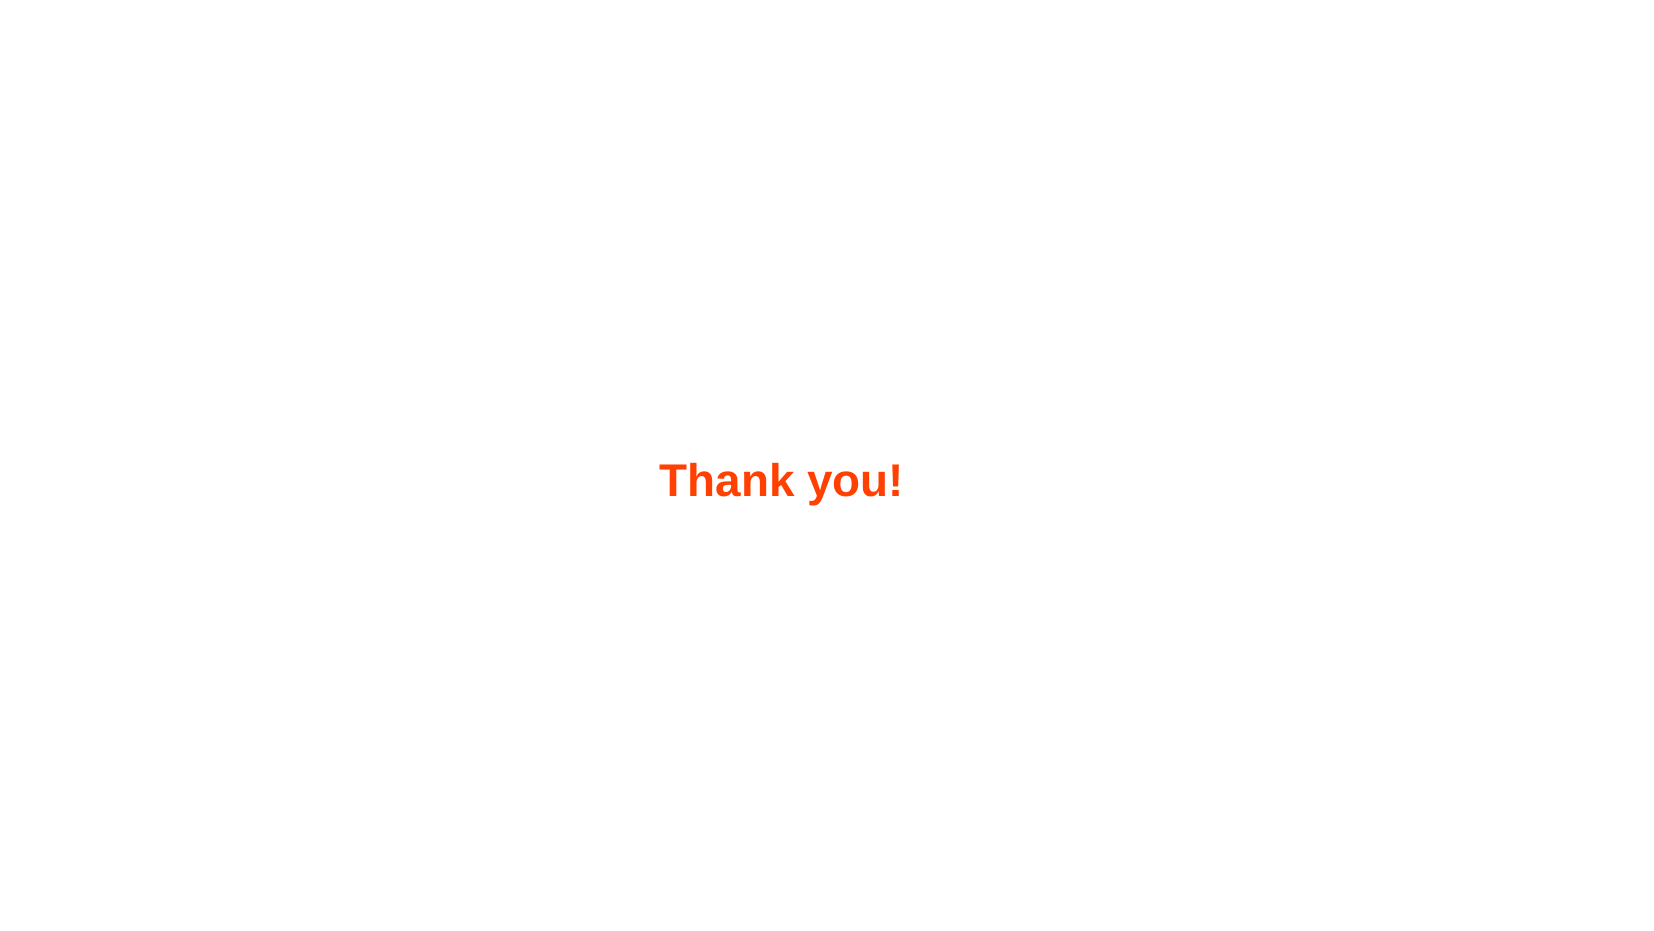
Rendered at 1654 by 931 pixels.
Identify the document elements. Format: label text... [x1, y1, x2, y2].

text_box Thank you! [645, 345, 1107, 565]
